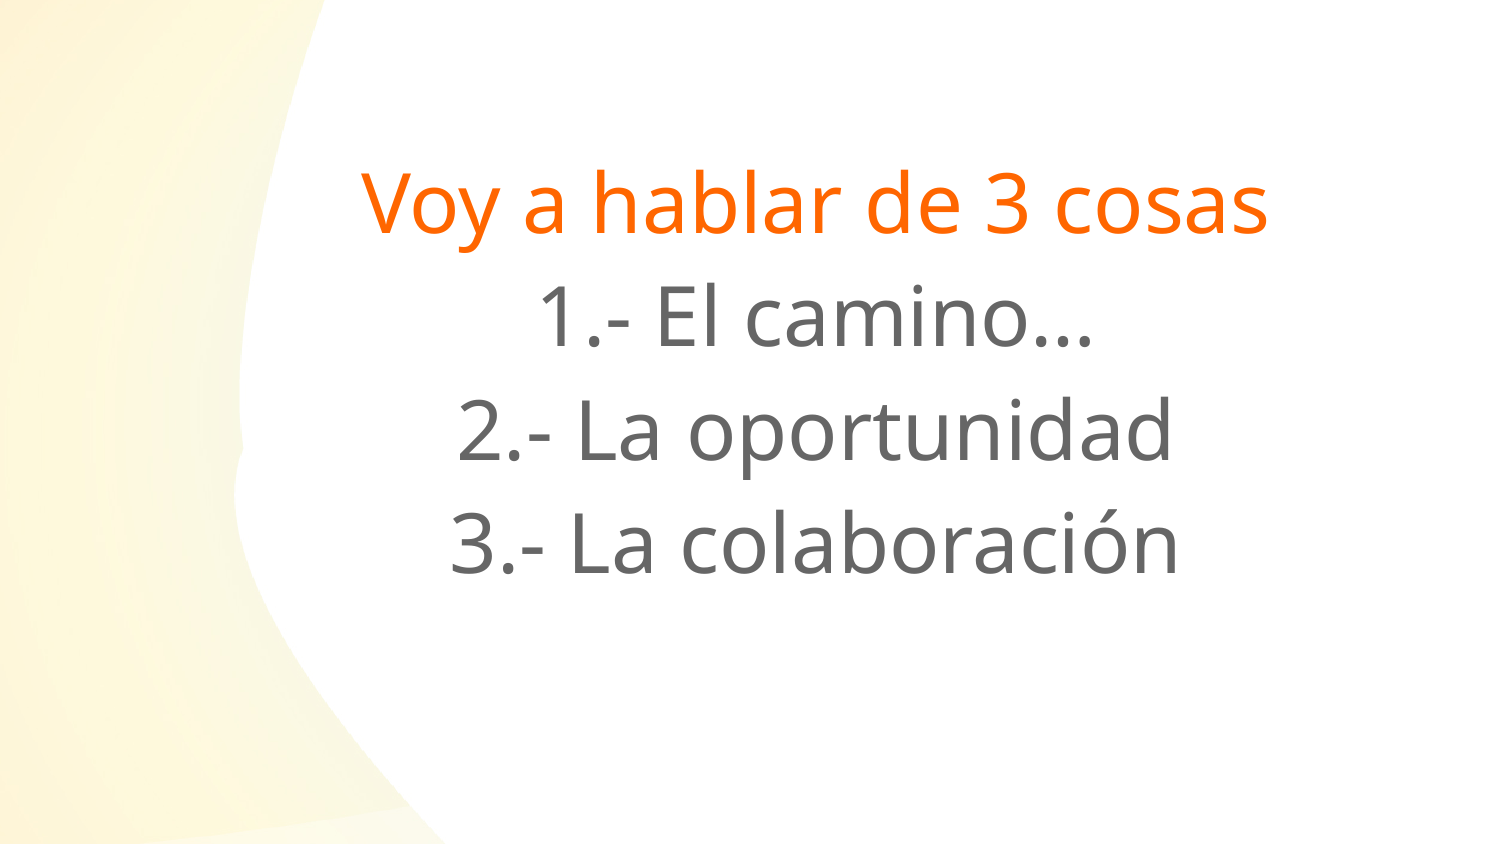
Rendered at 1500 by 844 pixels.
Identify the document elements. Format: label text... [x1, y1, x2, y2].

picture [0, 0, 1500, 844]
title Voy a hablar de 3 cosas 1.- El camino… 2.- La oportunidad 3.- La colaboración [168, 177, 1465, 566]
